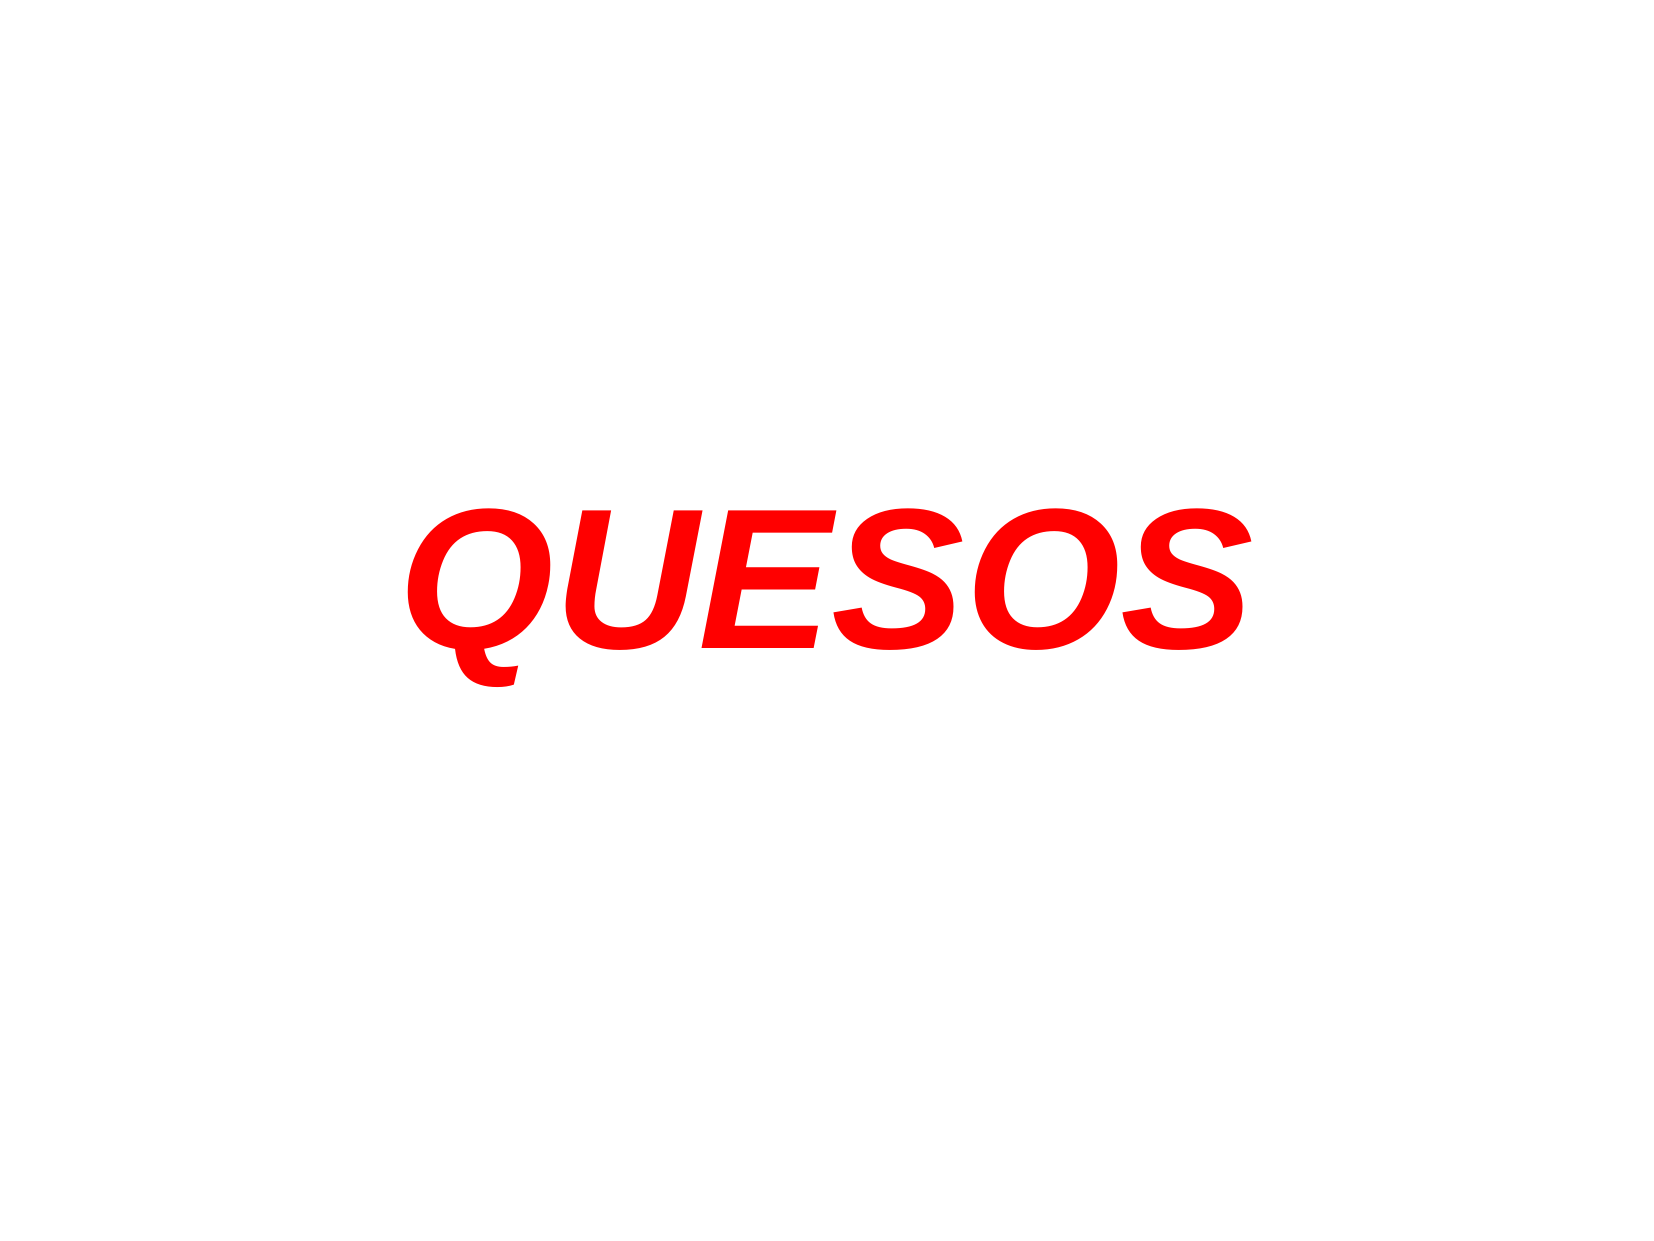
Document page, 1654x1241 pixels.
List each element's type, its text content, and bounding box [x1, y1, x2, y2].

subtitle QUESOS [82, 49, 1571, 1109]
